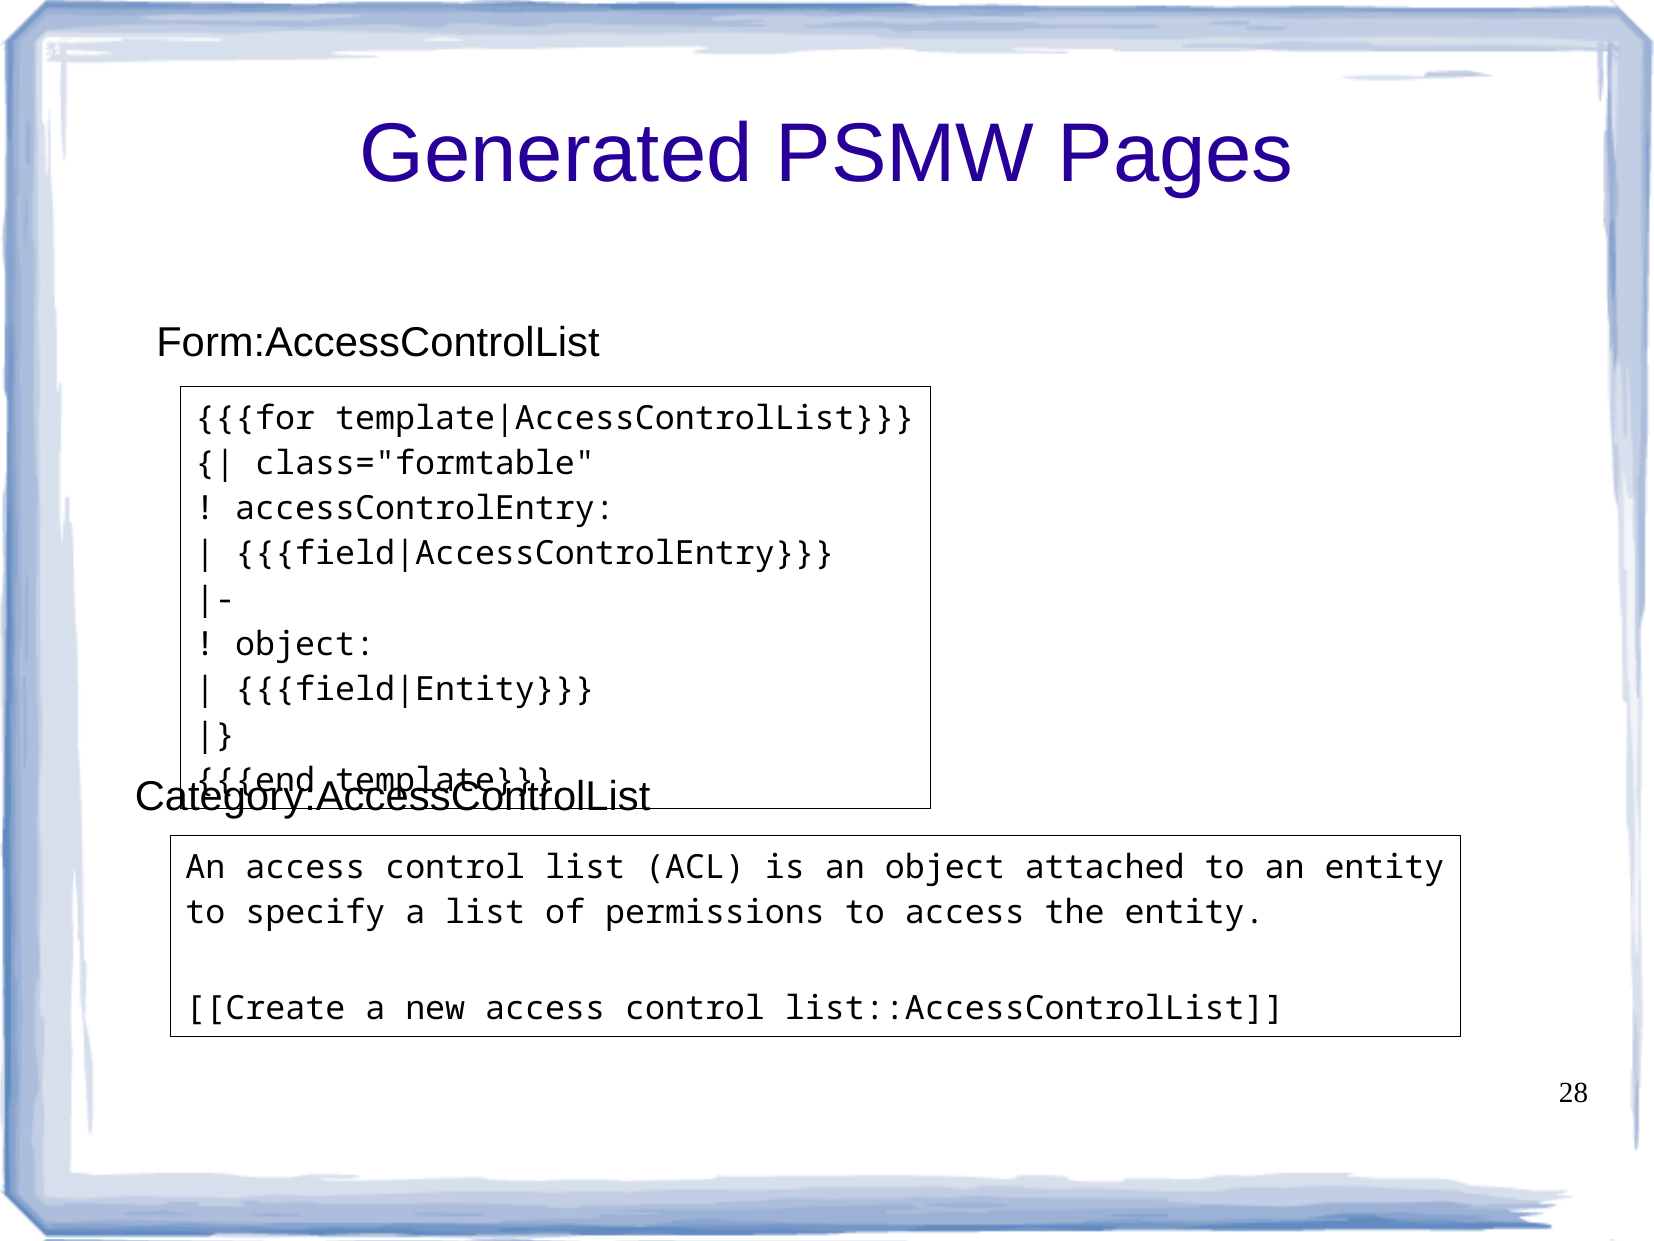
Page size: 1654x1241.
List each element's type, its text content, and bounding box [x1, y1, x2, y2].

text_box Category:AccessControlList [120, 765, 666, 827]
text_box An access control list (ACL) is an object attached to an entity to specify a list of permissions to access the entity. [[Create a new access control list::AccessControlList]] [170, 835, 1098, 1035]
text_box Category:AccessControlList [181, 803, 666, 808]
text_box {{{for template|AccessControlList}}} {| class="formtable" ! accessControlEntry: | {{{field|AccessControlEntry}}} |- ! object: | {{{field|Entity}}} |} {{{end template}}} [180, 386, 728, 803]
title Generated PSMW Pages [82, 49, 1571, 257]
text_box Form:AccessControlList [141, 311, 615, 374]
picture [0, 0, 1654, 1241]
